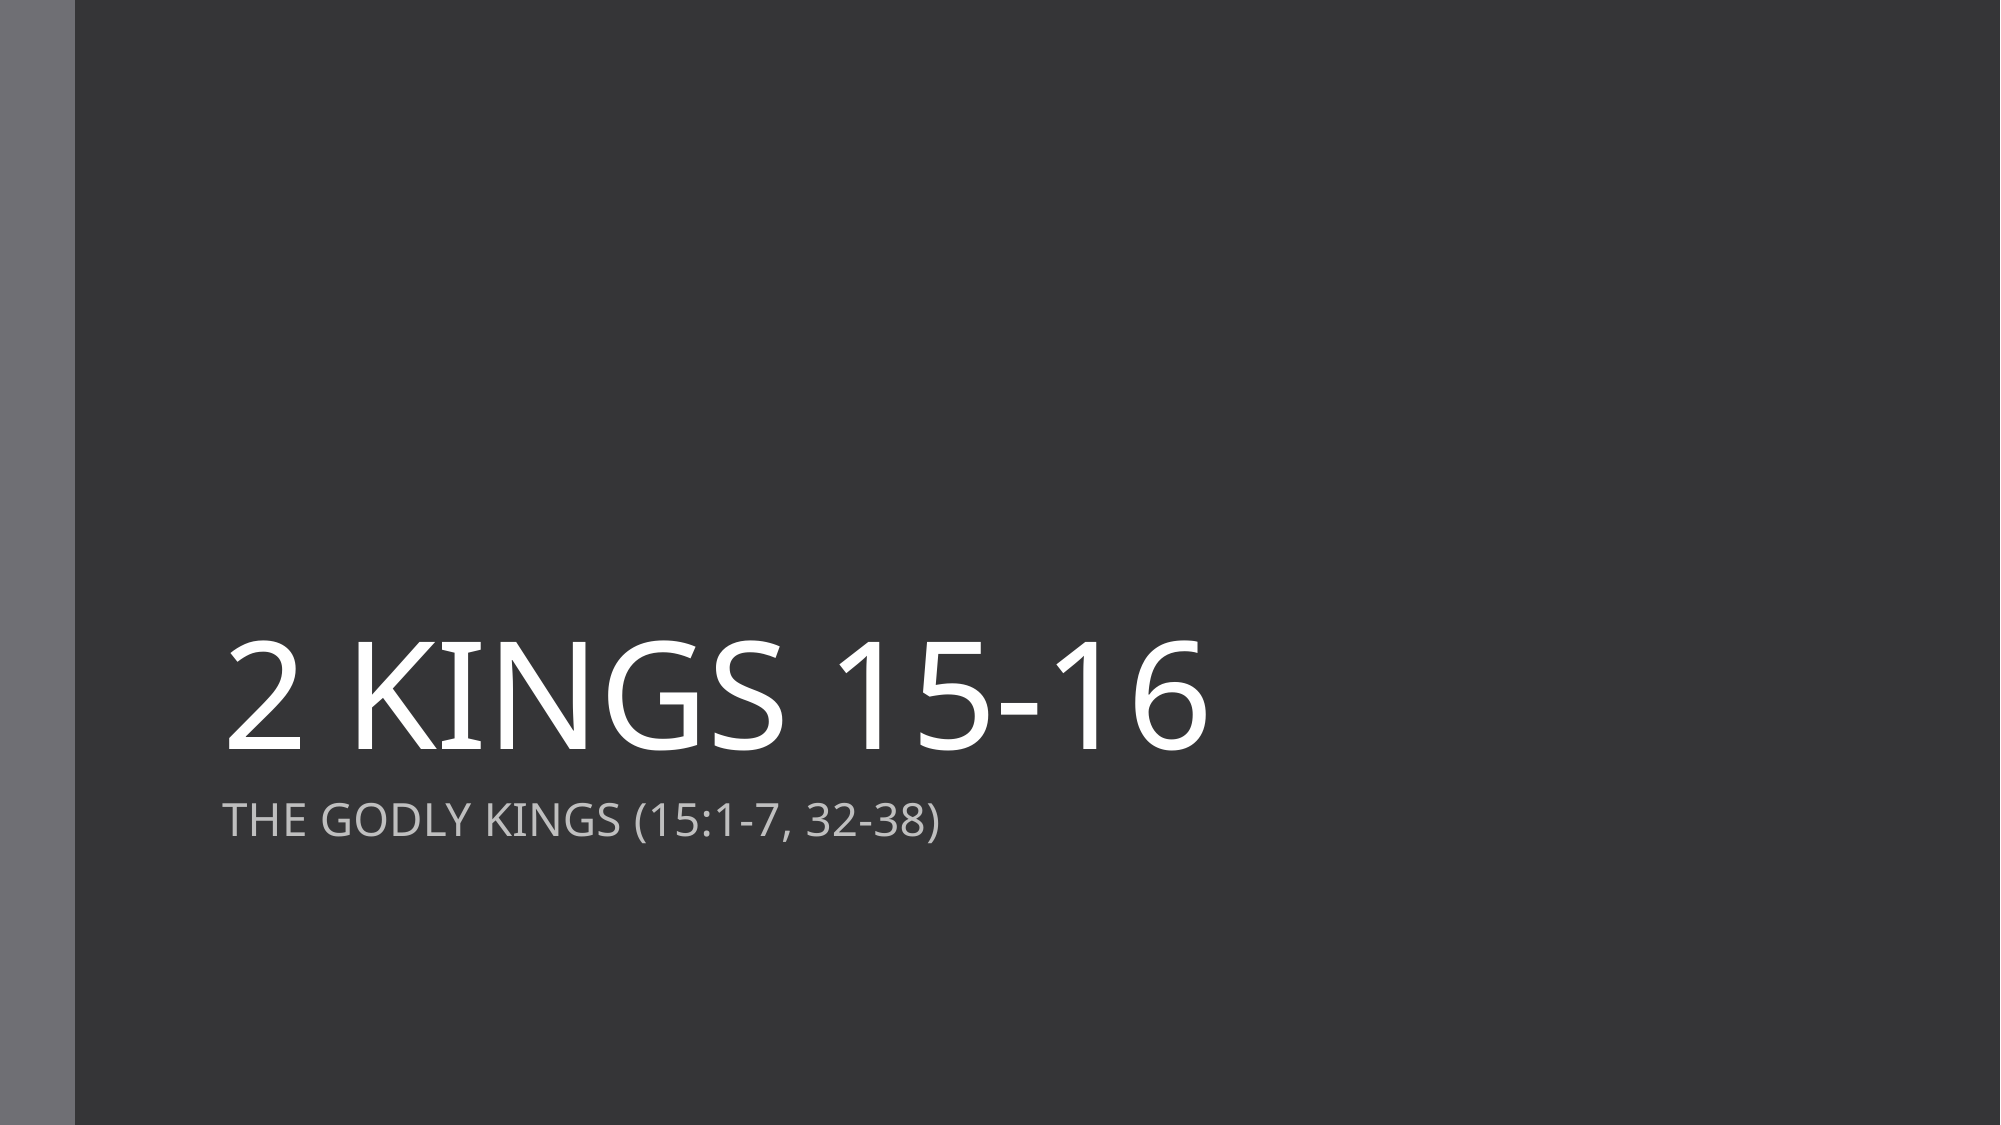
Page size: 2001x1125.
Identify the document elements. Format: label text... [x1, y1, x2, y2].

title 2 KINGS 15-16 [206, 124, 1752, 787]
subtitle THE GODLY KINGS (15:1-7, 32-38) [206, 787, 1752, 1066]
